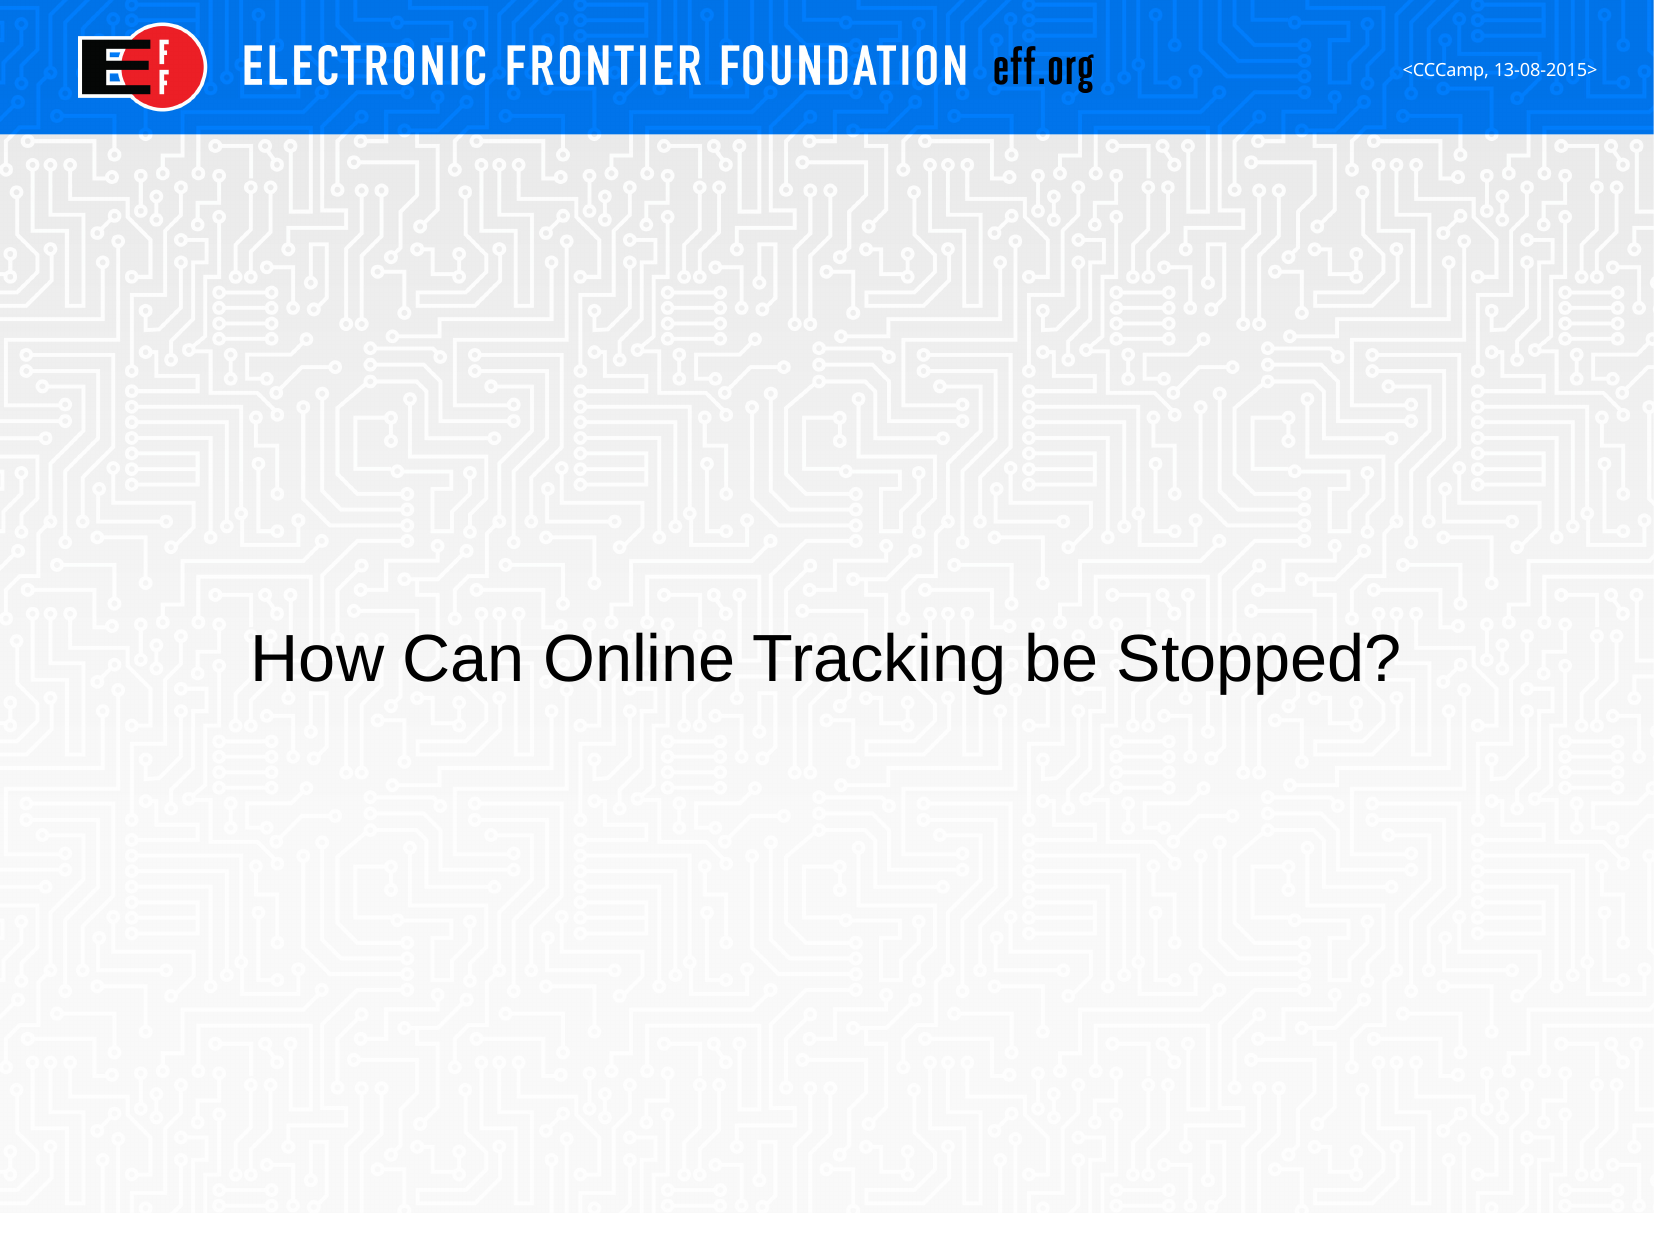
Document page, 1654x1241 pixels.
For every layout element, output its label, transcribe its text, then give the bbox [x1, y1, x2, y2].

picture [0, 0, 1654, 1213]
subtitle How Can Online Tracking be Stopped? [124, 179, 1530, 1138]
